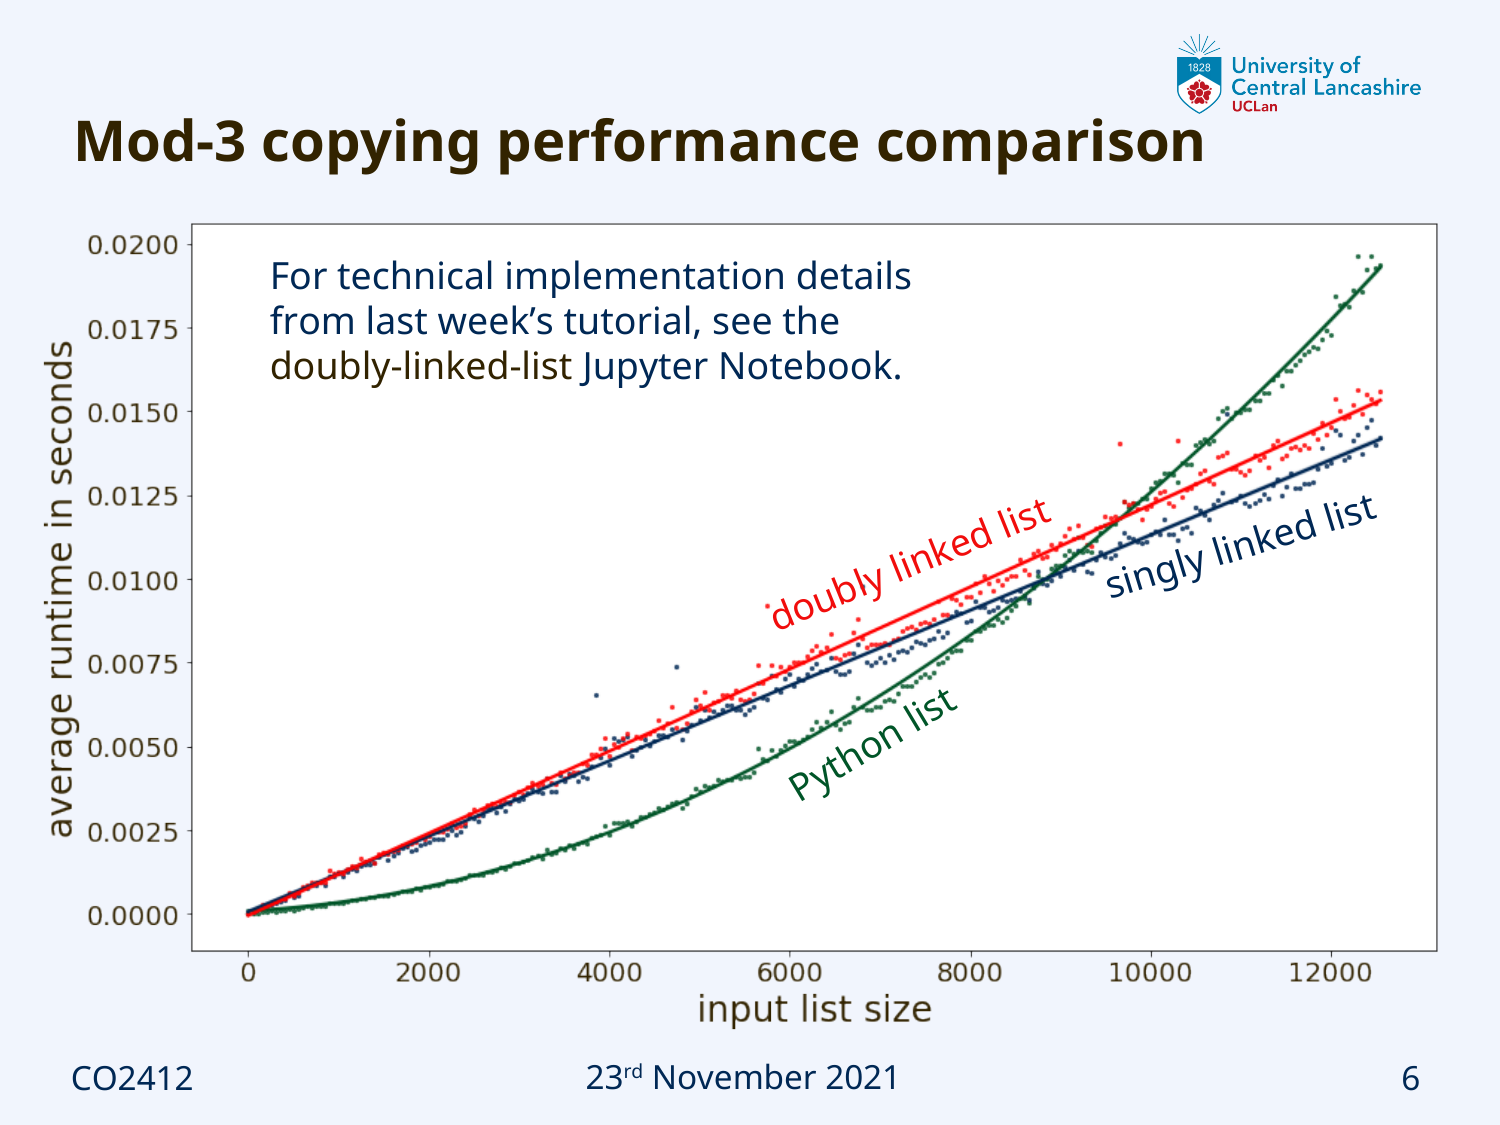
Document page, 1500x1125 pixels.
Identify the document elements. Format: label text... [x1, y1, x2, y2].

text_box Python list [687, 615, 1056, 870]
text_box doubly linked list [714, 460, 1103, 664]
picture [35, 213, 1447, 1041]
picture [1177, 34, 1421, 93]
text_box singly linked list [1042, 458, 1437, 631]
title Mod-3 copying performance comparison [58, 93, 1475, 186]
text_box For technical implementation details from last week’s tutorial, see the doubly-linked-list Jupyter Notebook. [255, 244, 938, 395]
